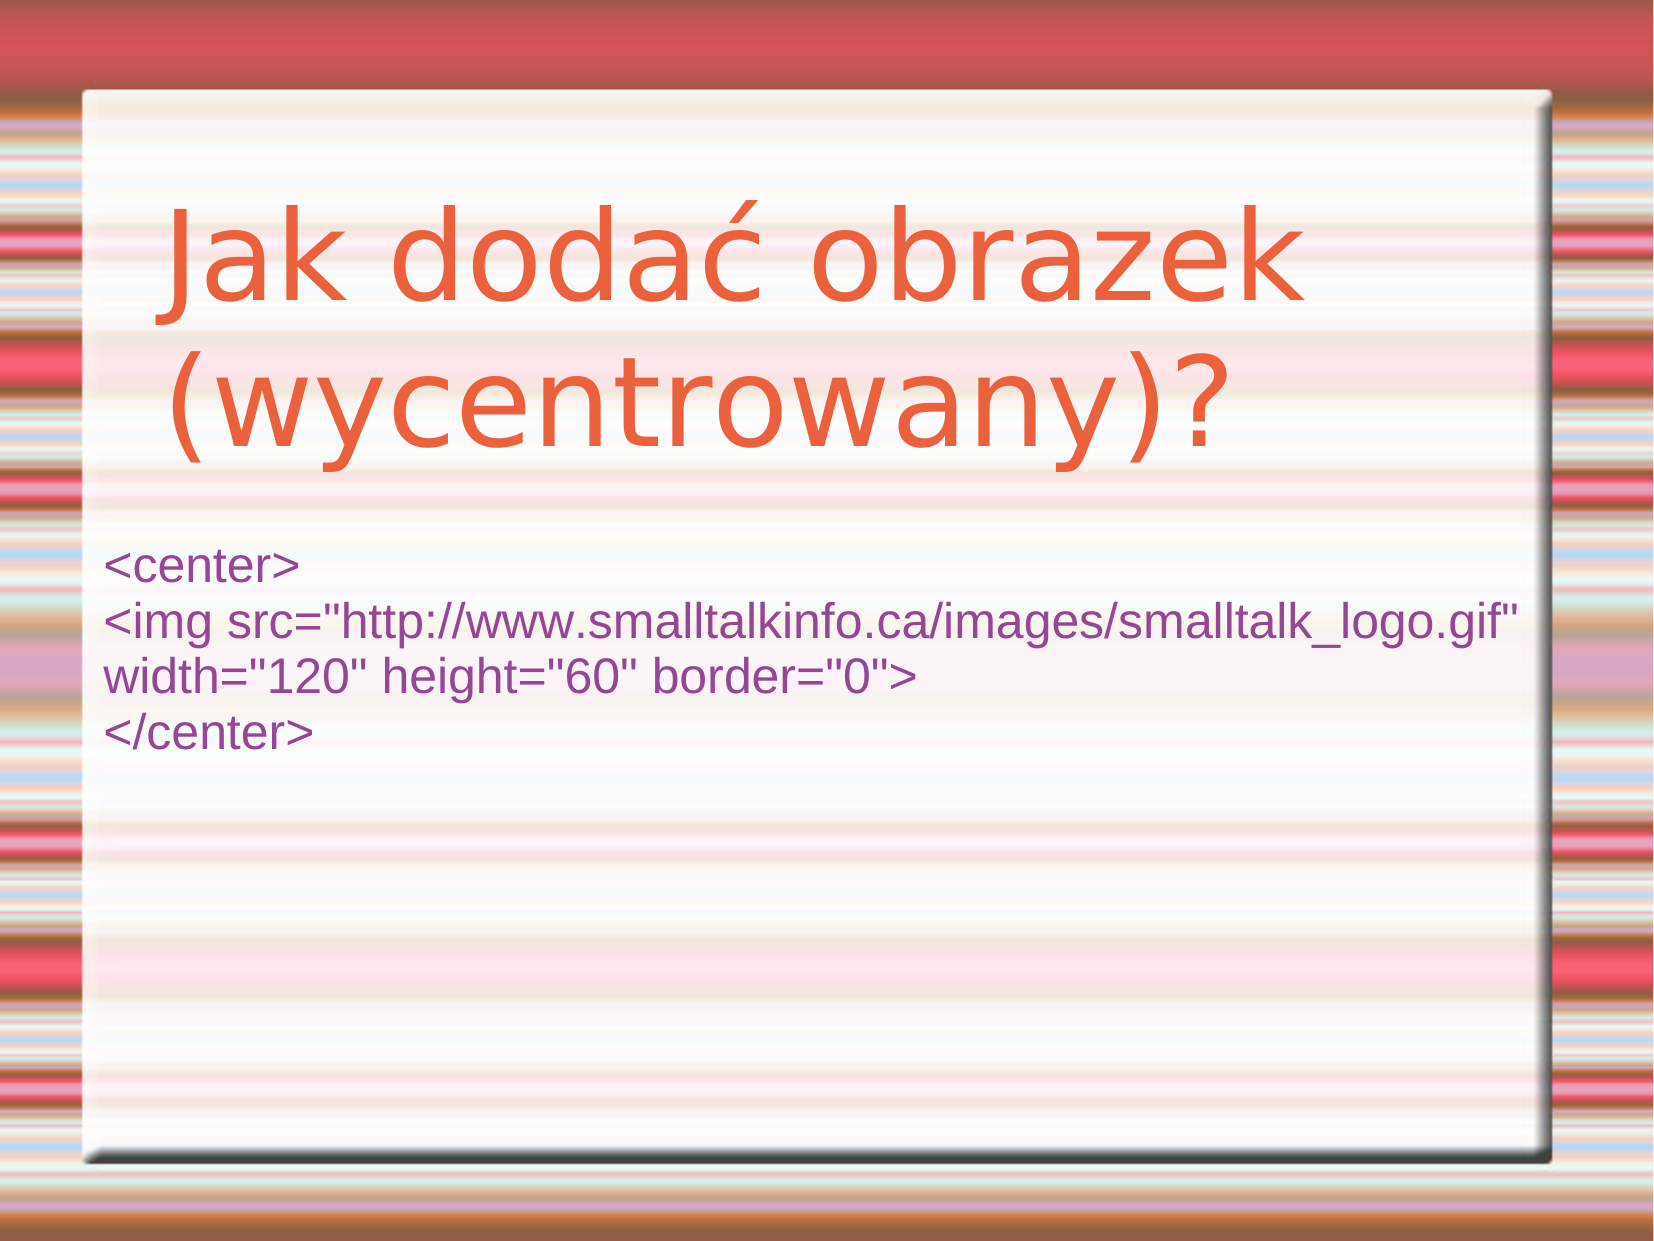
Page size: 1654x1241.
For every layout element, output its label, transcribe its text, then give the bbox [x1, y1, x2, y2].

picture [0, 0, 1654, 1241]
text_box Jak dodać obrazek (wycentrowany)? [147, 177, 1418, 484]
text_box <center> <img src="http://www.smalltalkinfo.ca/images/smalltalk_logo.gif" width="120" height="60" border="0"> </center> [88, 529, 1565, 768]
